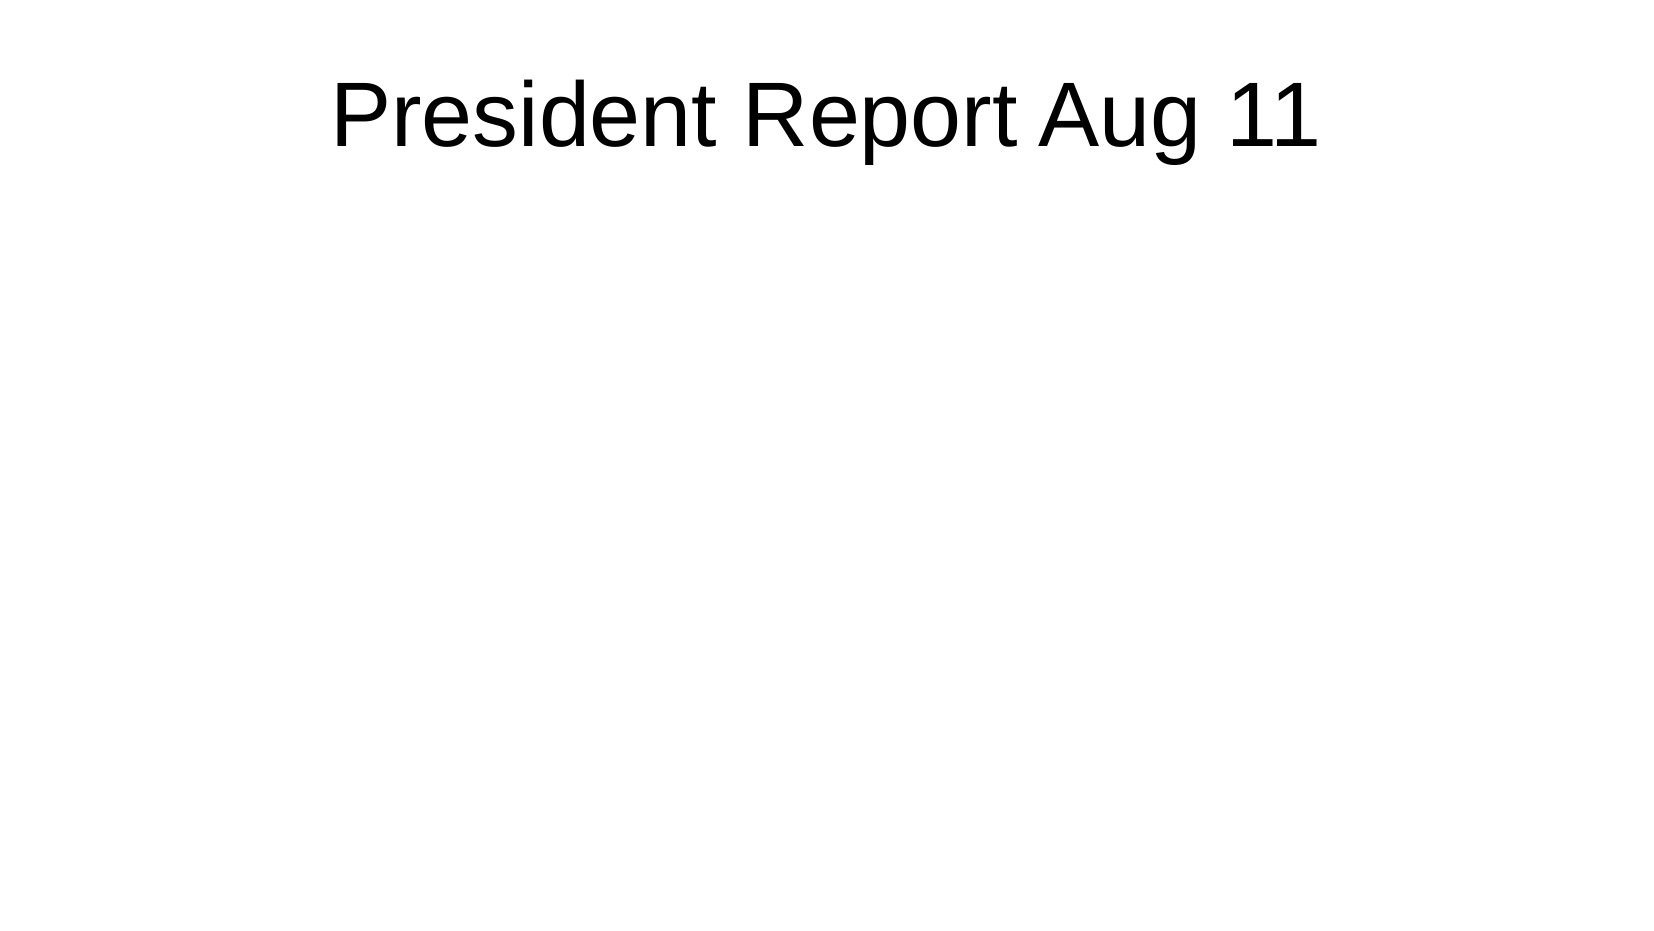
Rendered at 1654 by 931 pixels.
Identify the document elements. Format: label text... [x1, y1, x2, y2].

title President Report Aug 11 [82, 37, 1571, 193]
